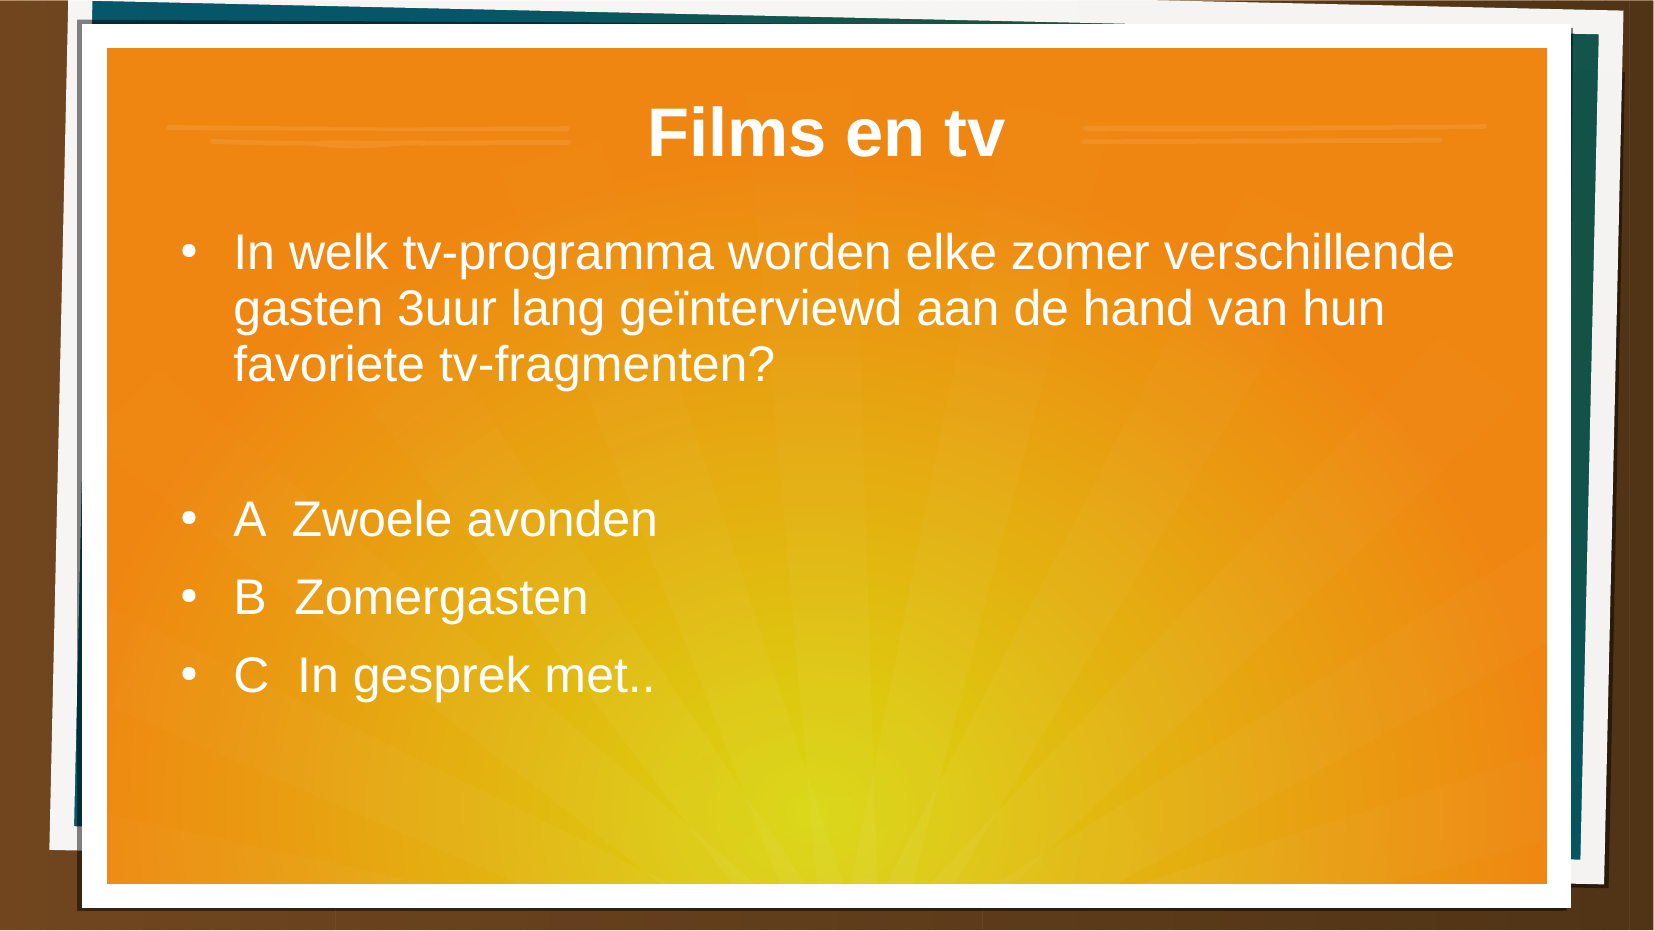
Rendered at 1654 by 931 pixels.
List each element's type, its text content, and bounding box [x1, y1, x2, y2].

list In welk tv-programma worden elke zomer verschillende gasten 3uur lang geïnterviewd aan de hand van hun favoriete tv-fragmenten? A Zwoele avonden B Zomergasten C In gesprek met.. [162, 224, 1492, 815]
title Films en tv [566, 59, 1087, 207]
